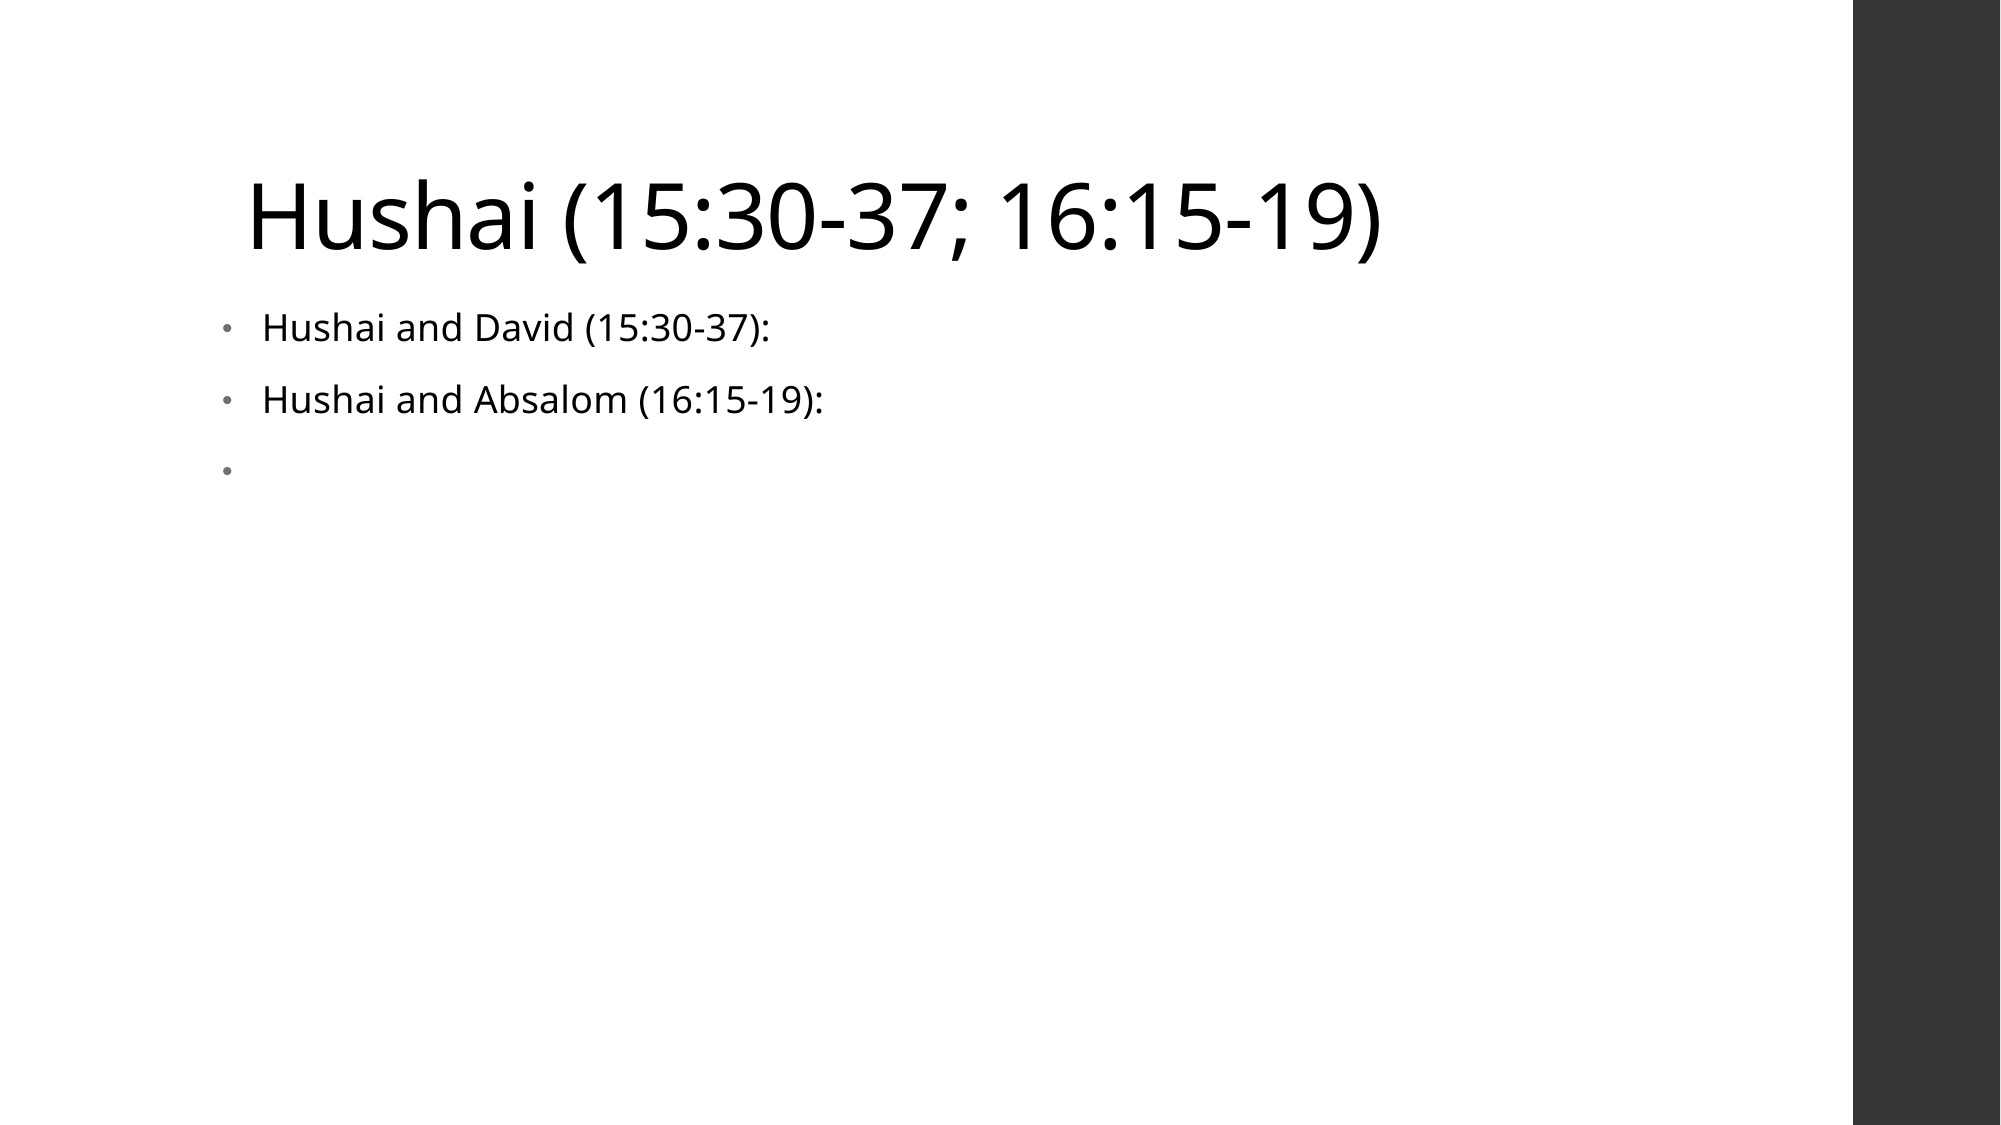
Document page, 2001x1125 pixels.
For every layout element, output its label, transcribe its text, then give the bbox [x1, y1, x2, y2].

title Hushai (15:30-37; 16:15-19) [206, 60, 1797, 278]
list Hushai and David (15:30-37): Hushai and Absalom (16:15-19): [206, 299, 1617, 1014]
